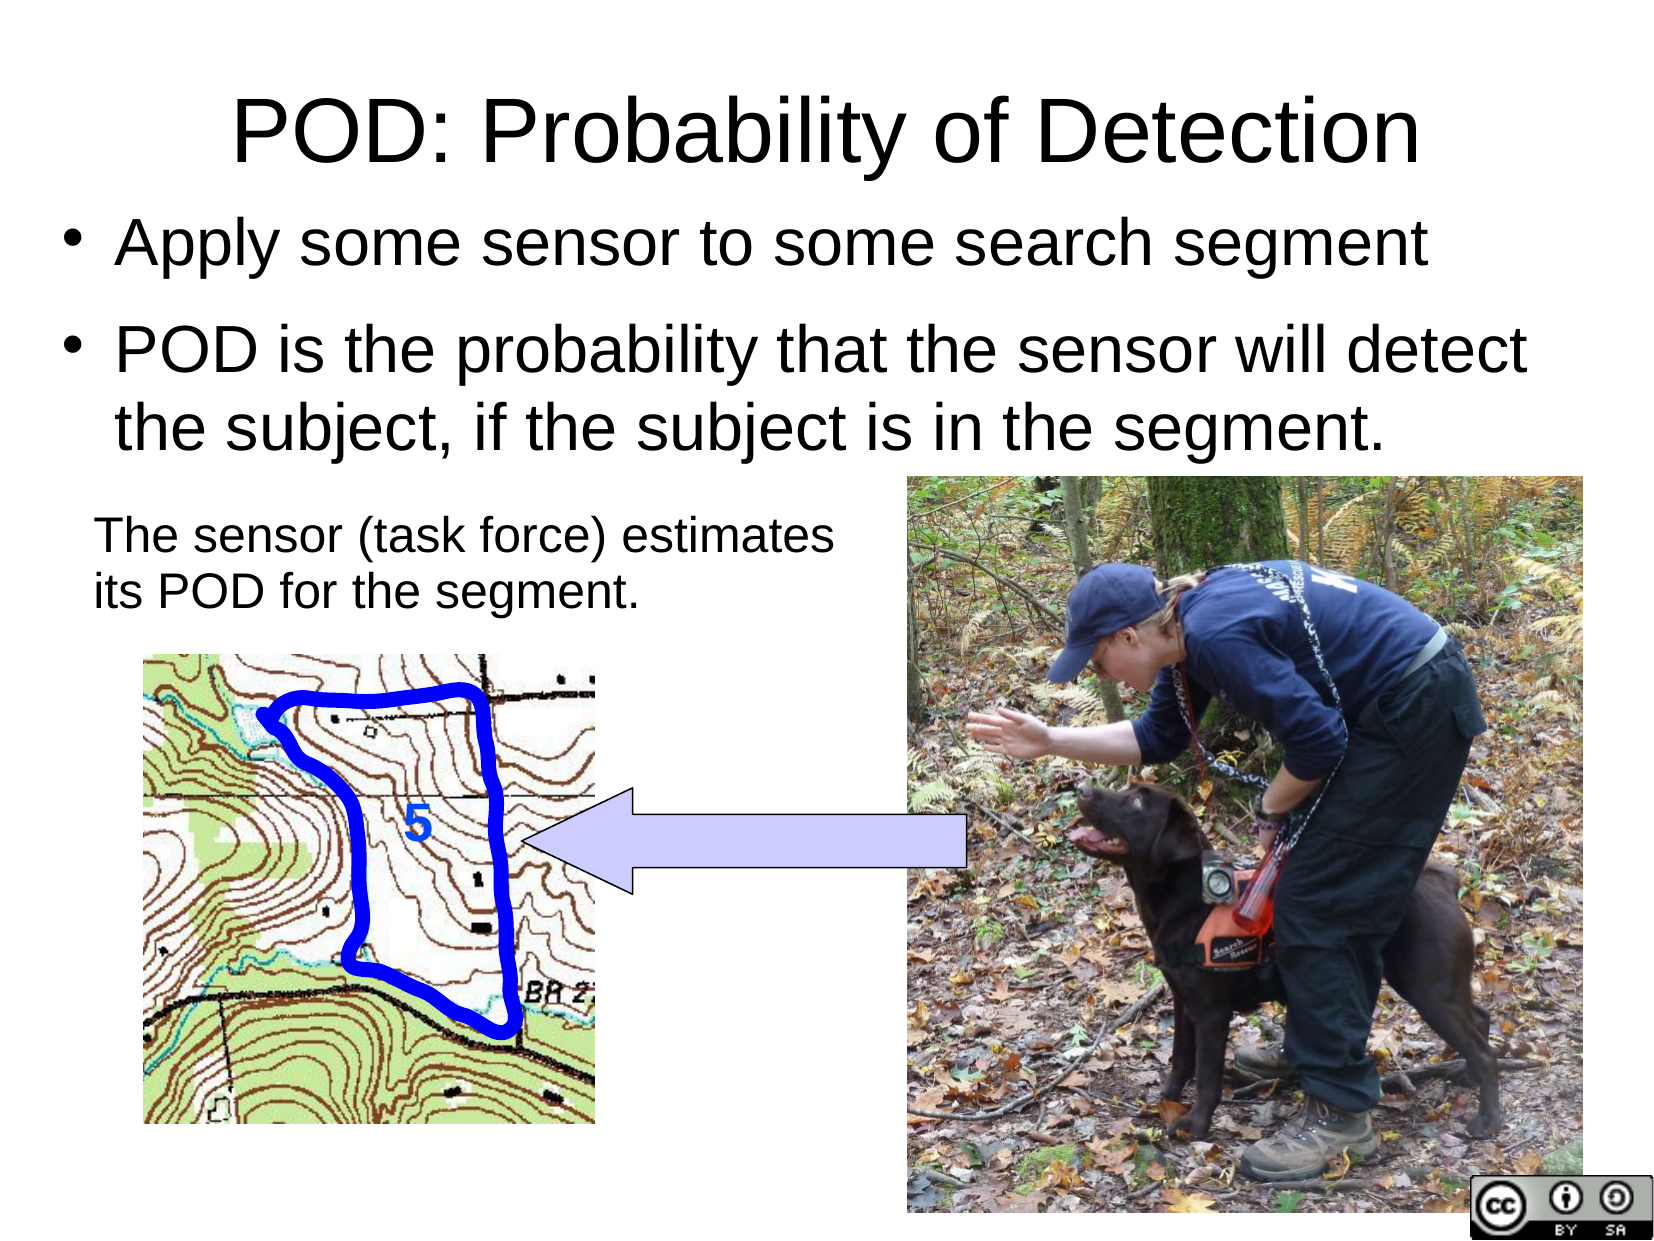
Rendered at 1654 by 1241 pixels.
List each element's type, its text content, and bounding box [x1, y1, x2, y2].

picture [907, 1005, 1654, 1241]
text_box 5 [388, 781, 457, 860]
text_box [521, 787, 967, 895]
list Apply some sensor to some search segment POD is the probability that the sensor will detect the subject, if the subject is in the segment. [43, 201, 1630, 1005]
title POD: Probability of Detection [82, 33, 1571, 201]
text_box The sensor (task force) estimates its POD for the segment. [78, 499, 852, 627]
picture [143, 654, 595, 1124]
